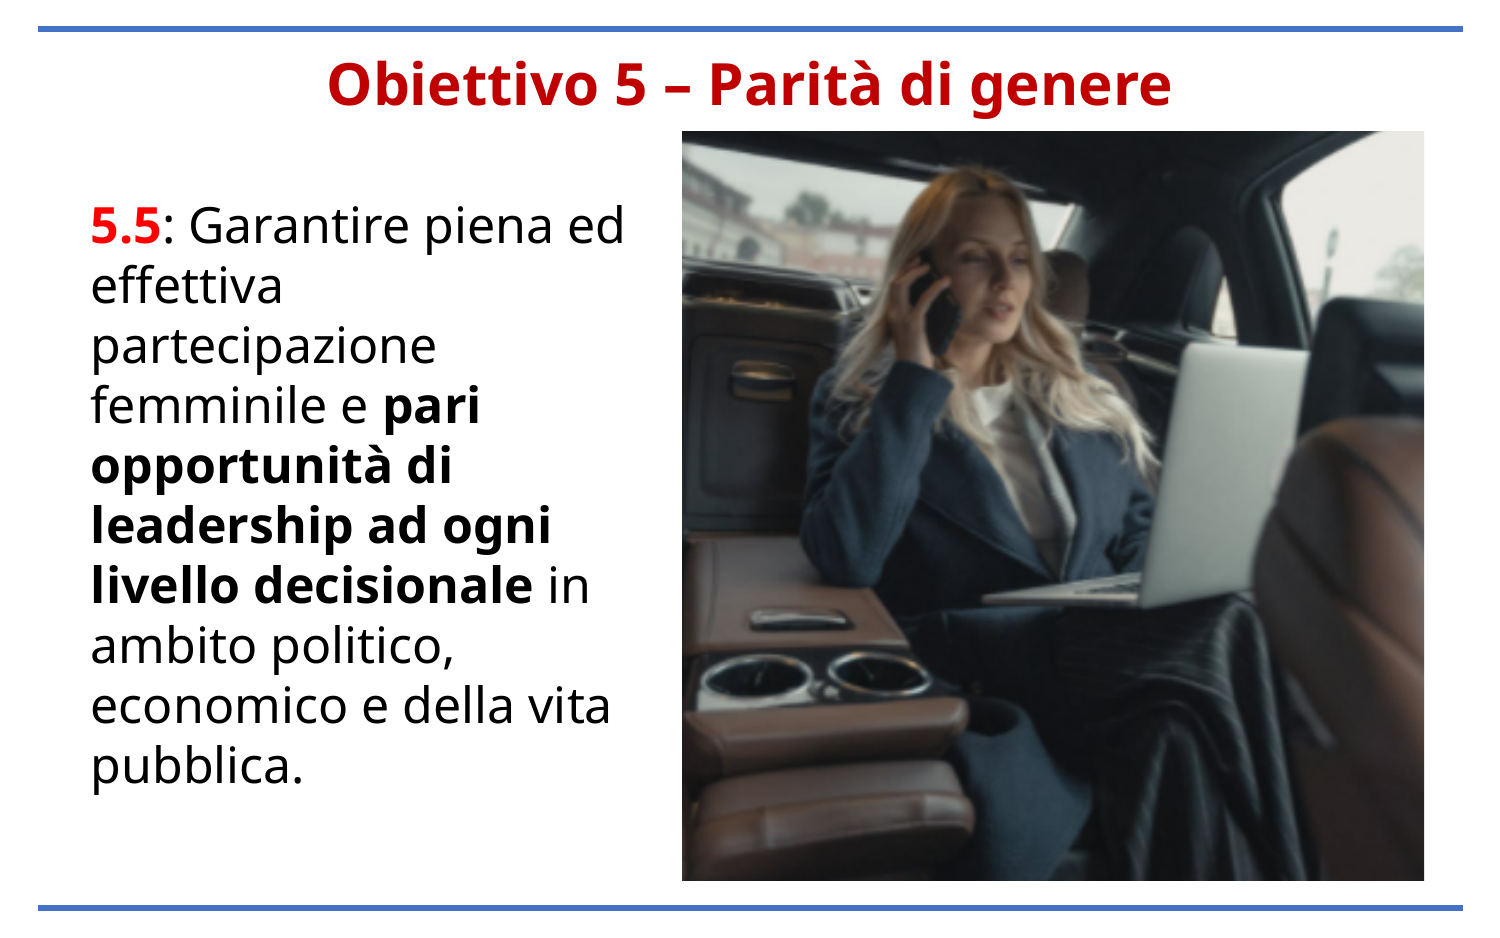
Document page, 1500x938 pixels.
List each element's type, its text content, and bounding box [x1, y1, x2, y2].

picture [682, 131, 1425, 881]
title Obiettivo 5 – Parità di genere [0, 47, 1500, 104]
text_box 5.5: Garantire piena ed effettiva partecipazione femminile e pari opportunità di leadership ad ogni livello decisionale in ambito politico, economico e della vita pubblica. [75, 186, 649, 808]
